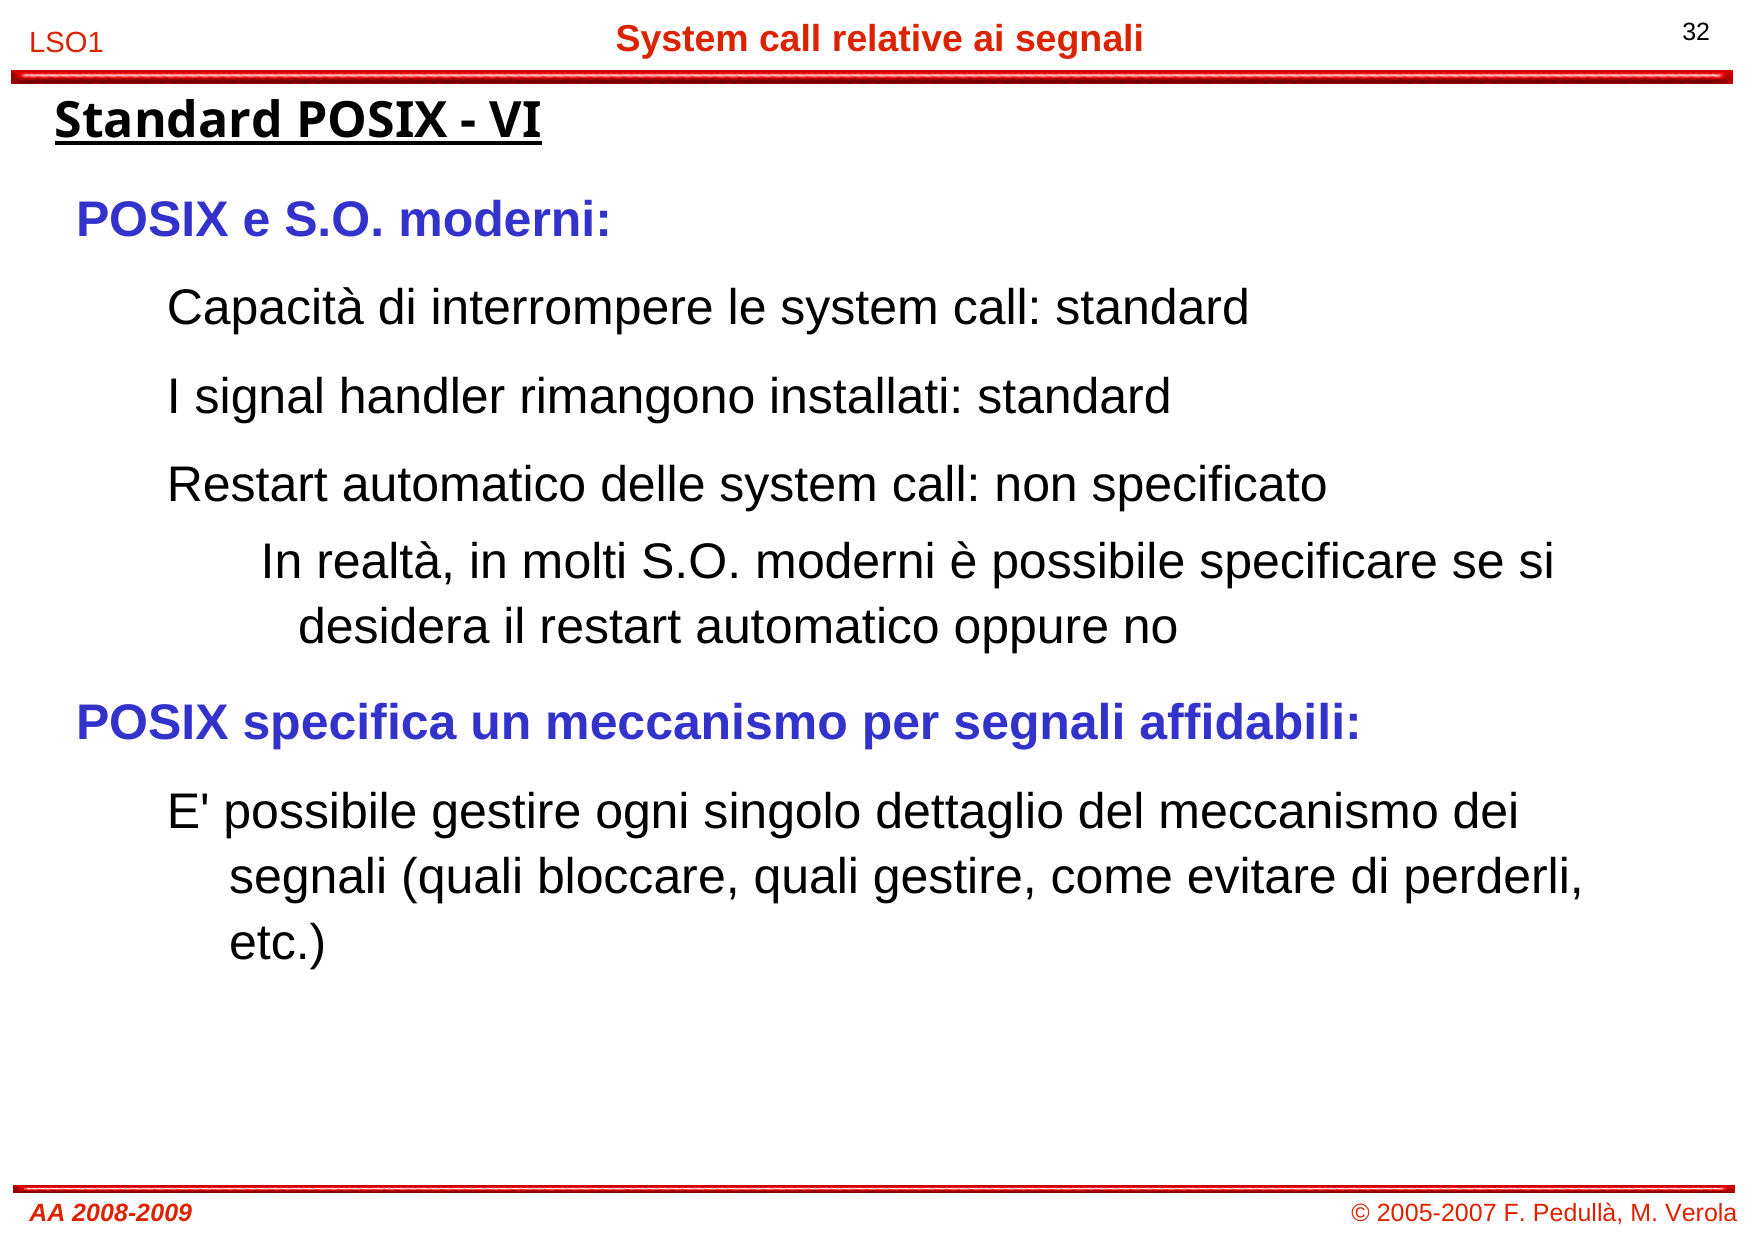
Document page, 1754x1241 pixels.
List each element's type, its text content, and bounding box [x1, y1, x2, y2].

title Standard POSIX - VI [40, 72, 1714, 168]
picture [13, 1185, 58, 1193]
picture [11, 70, 1733, 84]
list POSIX e S.O. moderni: Capacità di interrompere le system call: standard I signal handler rimangono installati: standard Restart automatico delle system call: non specificato In realtà, in molti S.O. moderni è possibile specificare se si desidera il restart automatico oppure no POSIX specifica un meccanismo per segnali affidabili: E' possibile gestire ogni singolo dettaglio del meccanismo dei segnali (quali bloccare, quali gestire, come evitare di perderli, etc.) [58, 183, 1696, 1241]
picture [1696, 1185, 1735, 1193]
